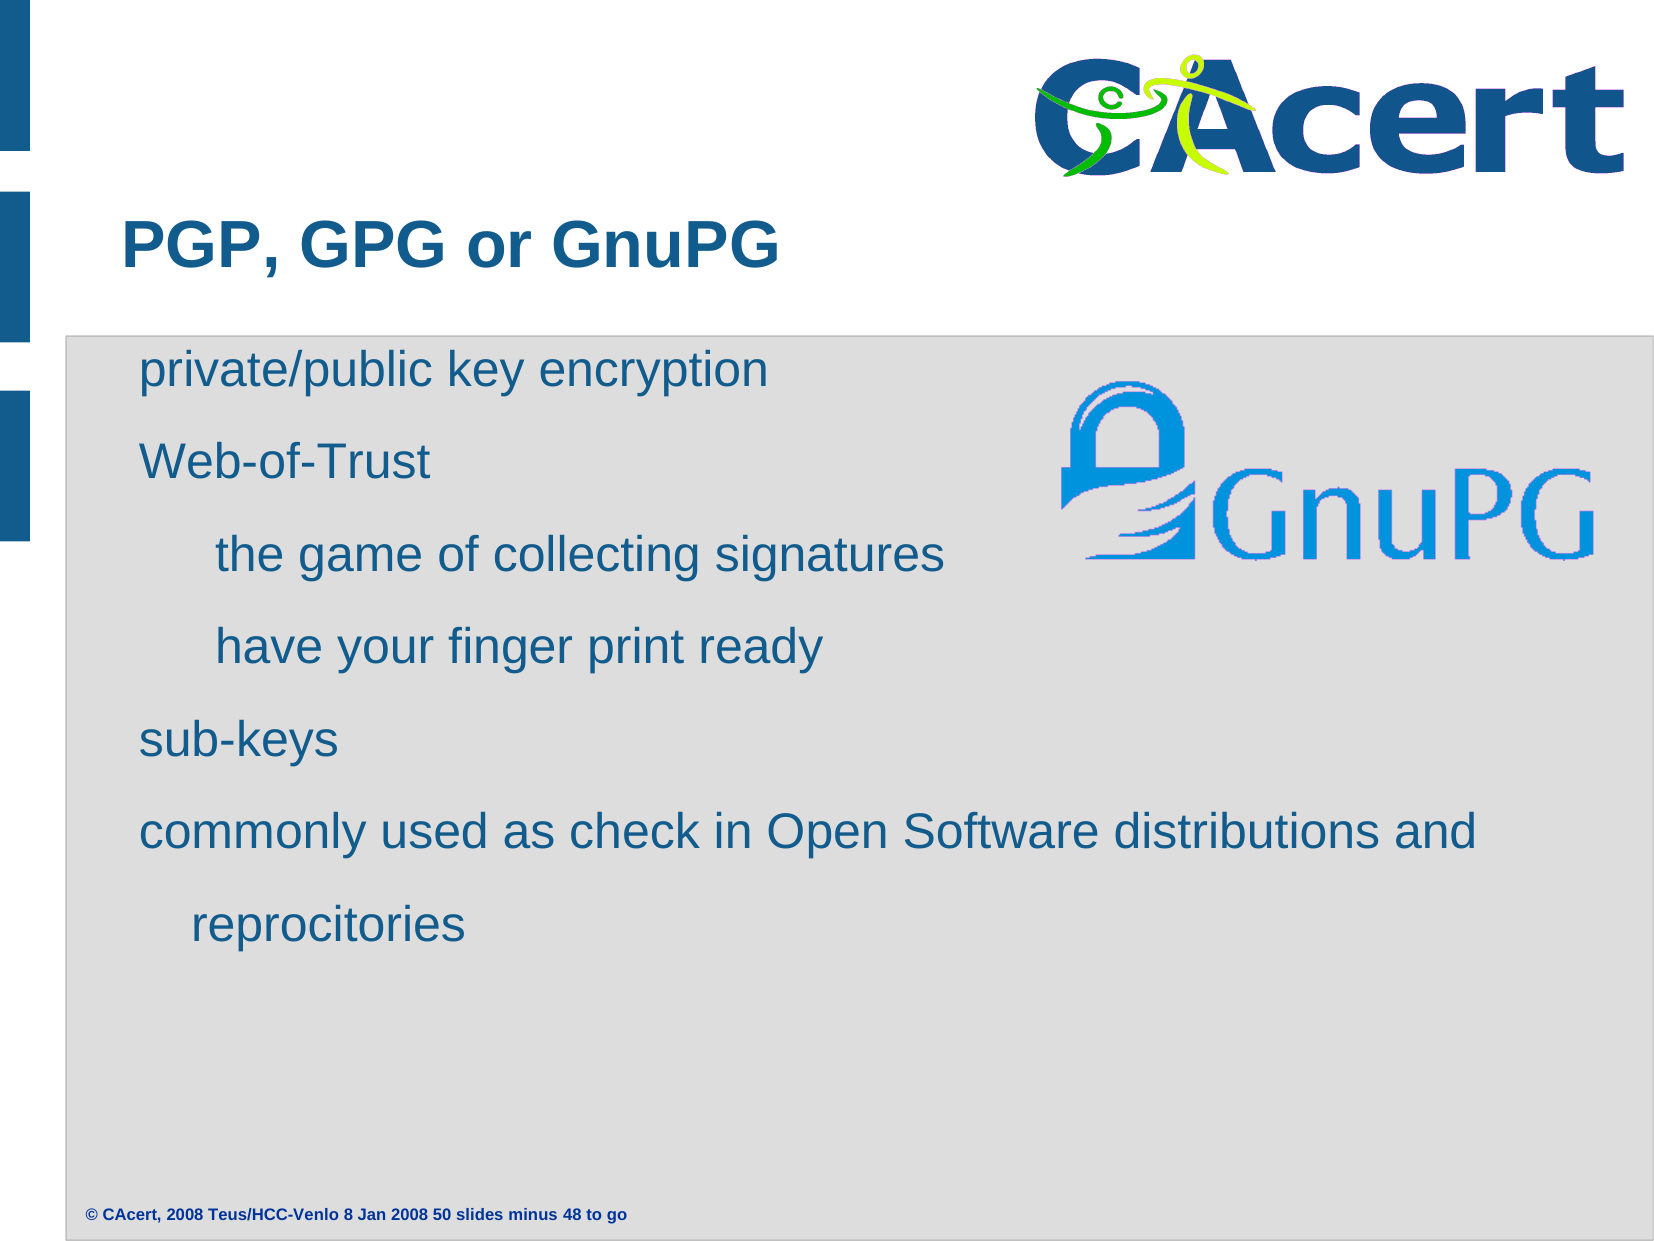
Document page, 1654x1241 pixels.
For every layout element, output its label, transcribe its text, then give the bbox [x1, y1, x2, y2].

title PGP, GPG or GnuPG [121, 177, 1533, 316]
picture [1033, 53, 1625, 178]
list private/public key encryption Web-of-Trust the game of collecting signatures have your finger print ready sub-keys commonly used as check in Open Software distributions and reprocitories [121, 344, 1595, 1238]
picture [1060, 380, 1595, 561]
